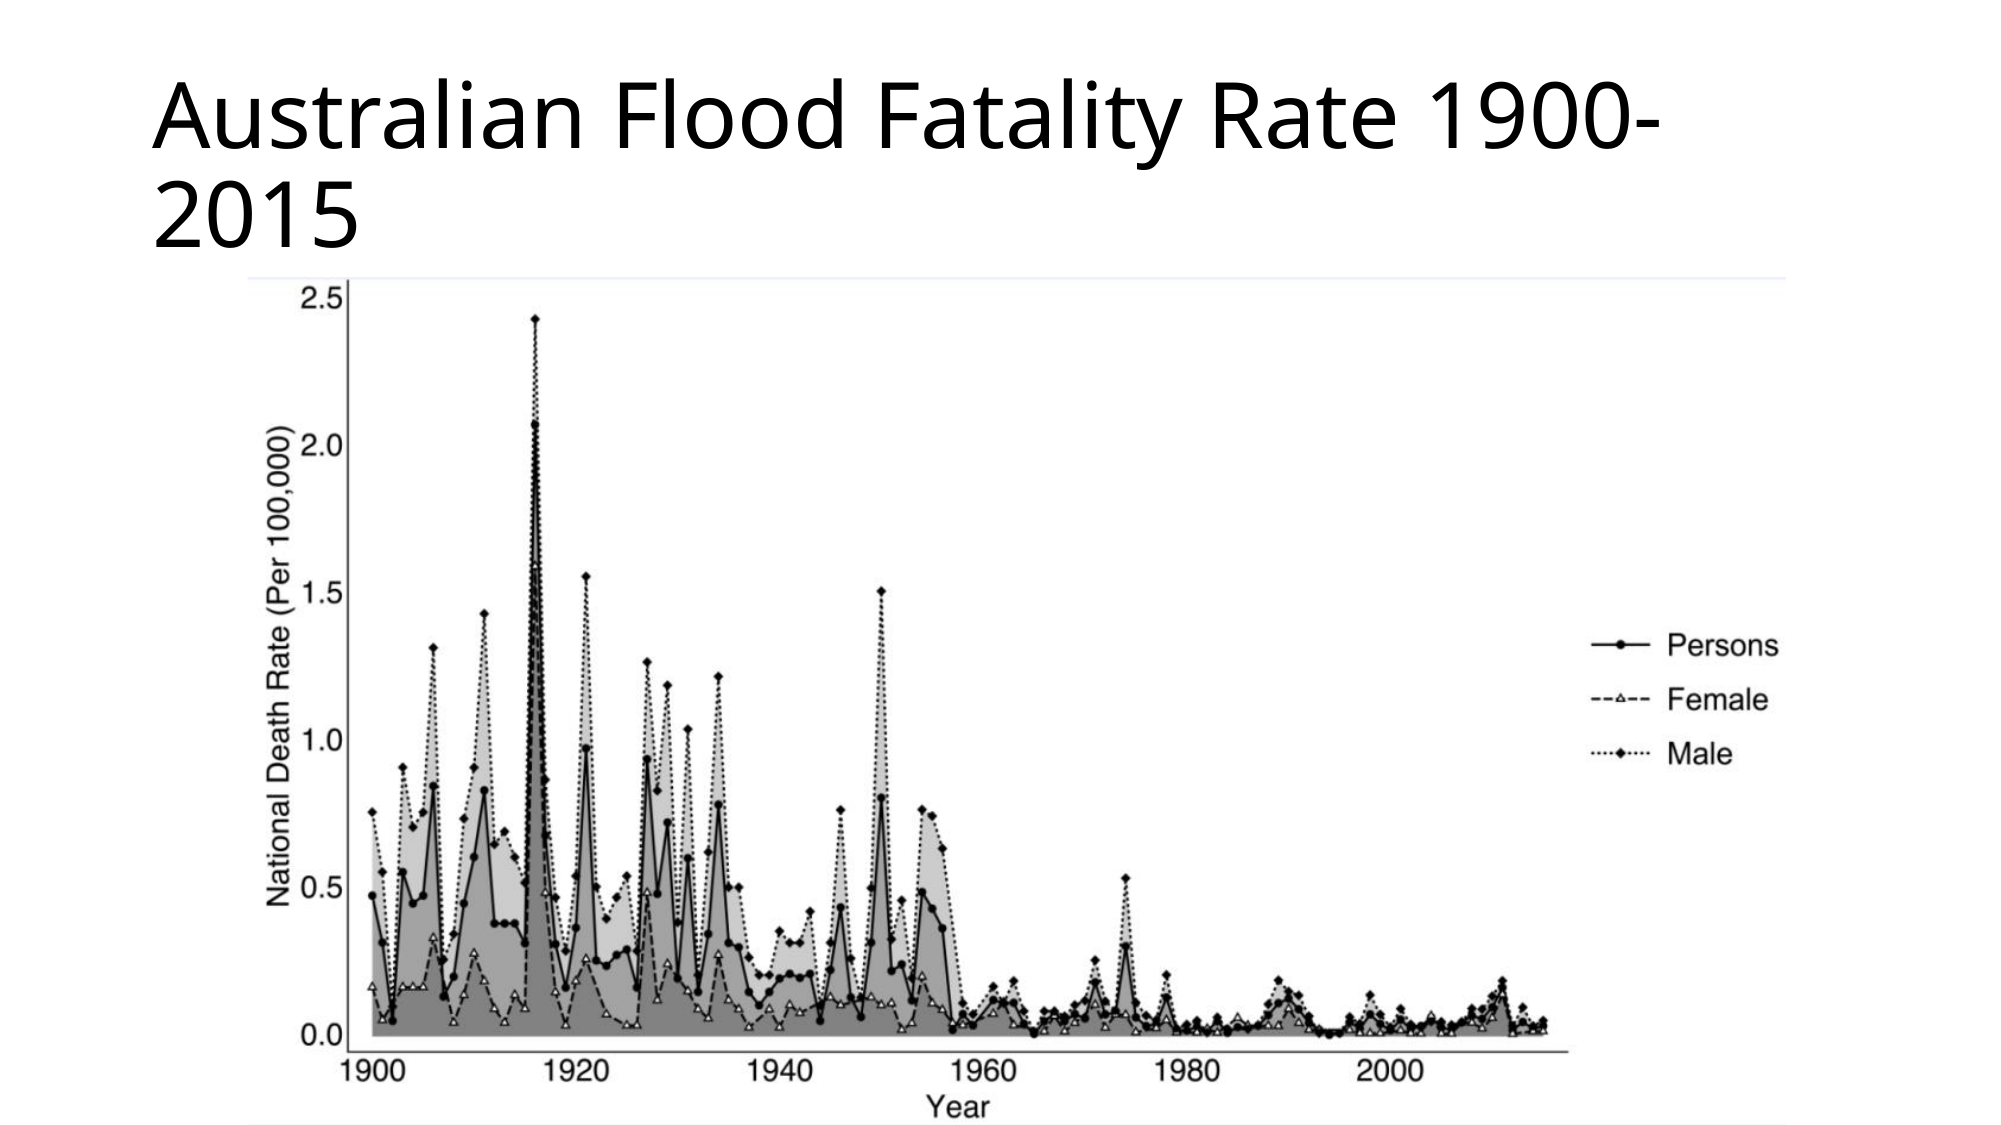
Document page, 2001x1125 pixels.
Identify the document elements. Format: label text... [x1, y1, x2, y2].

picture [247, 277, 1787, 1125]
text_box Australian Flood Fatality Rate 1900-2015 [137, 59, 1863, 278]
